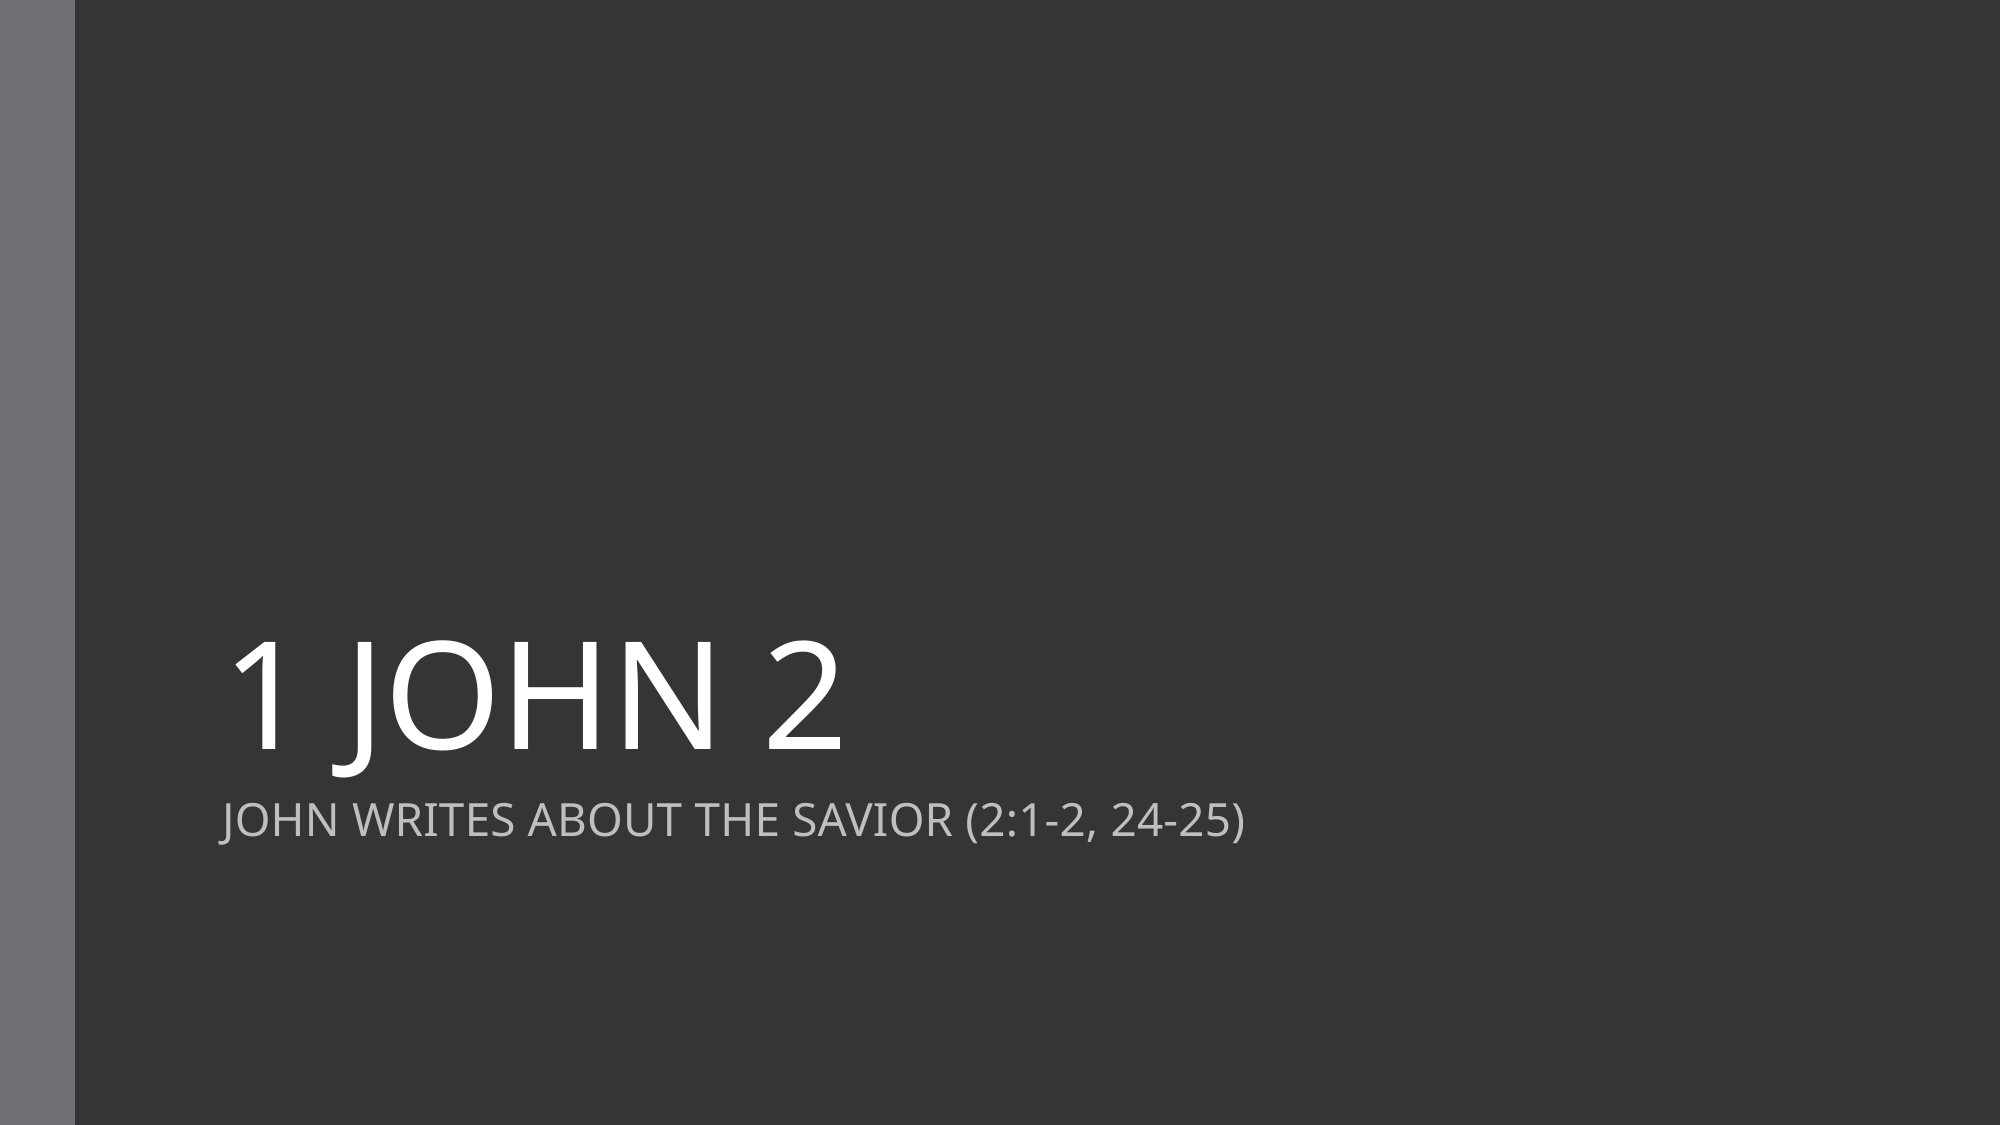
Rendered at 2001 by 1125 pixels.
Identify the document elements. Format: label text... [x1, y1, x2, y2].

title 1 JOHN 2 [206, 124, 1752, 787]
subtitle JOHN WRITES ABOUT THE SAVIOR (2:1-2, 24-25) [206, 787, 1752, 1066]
